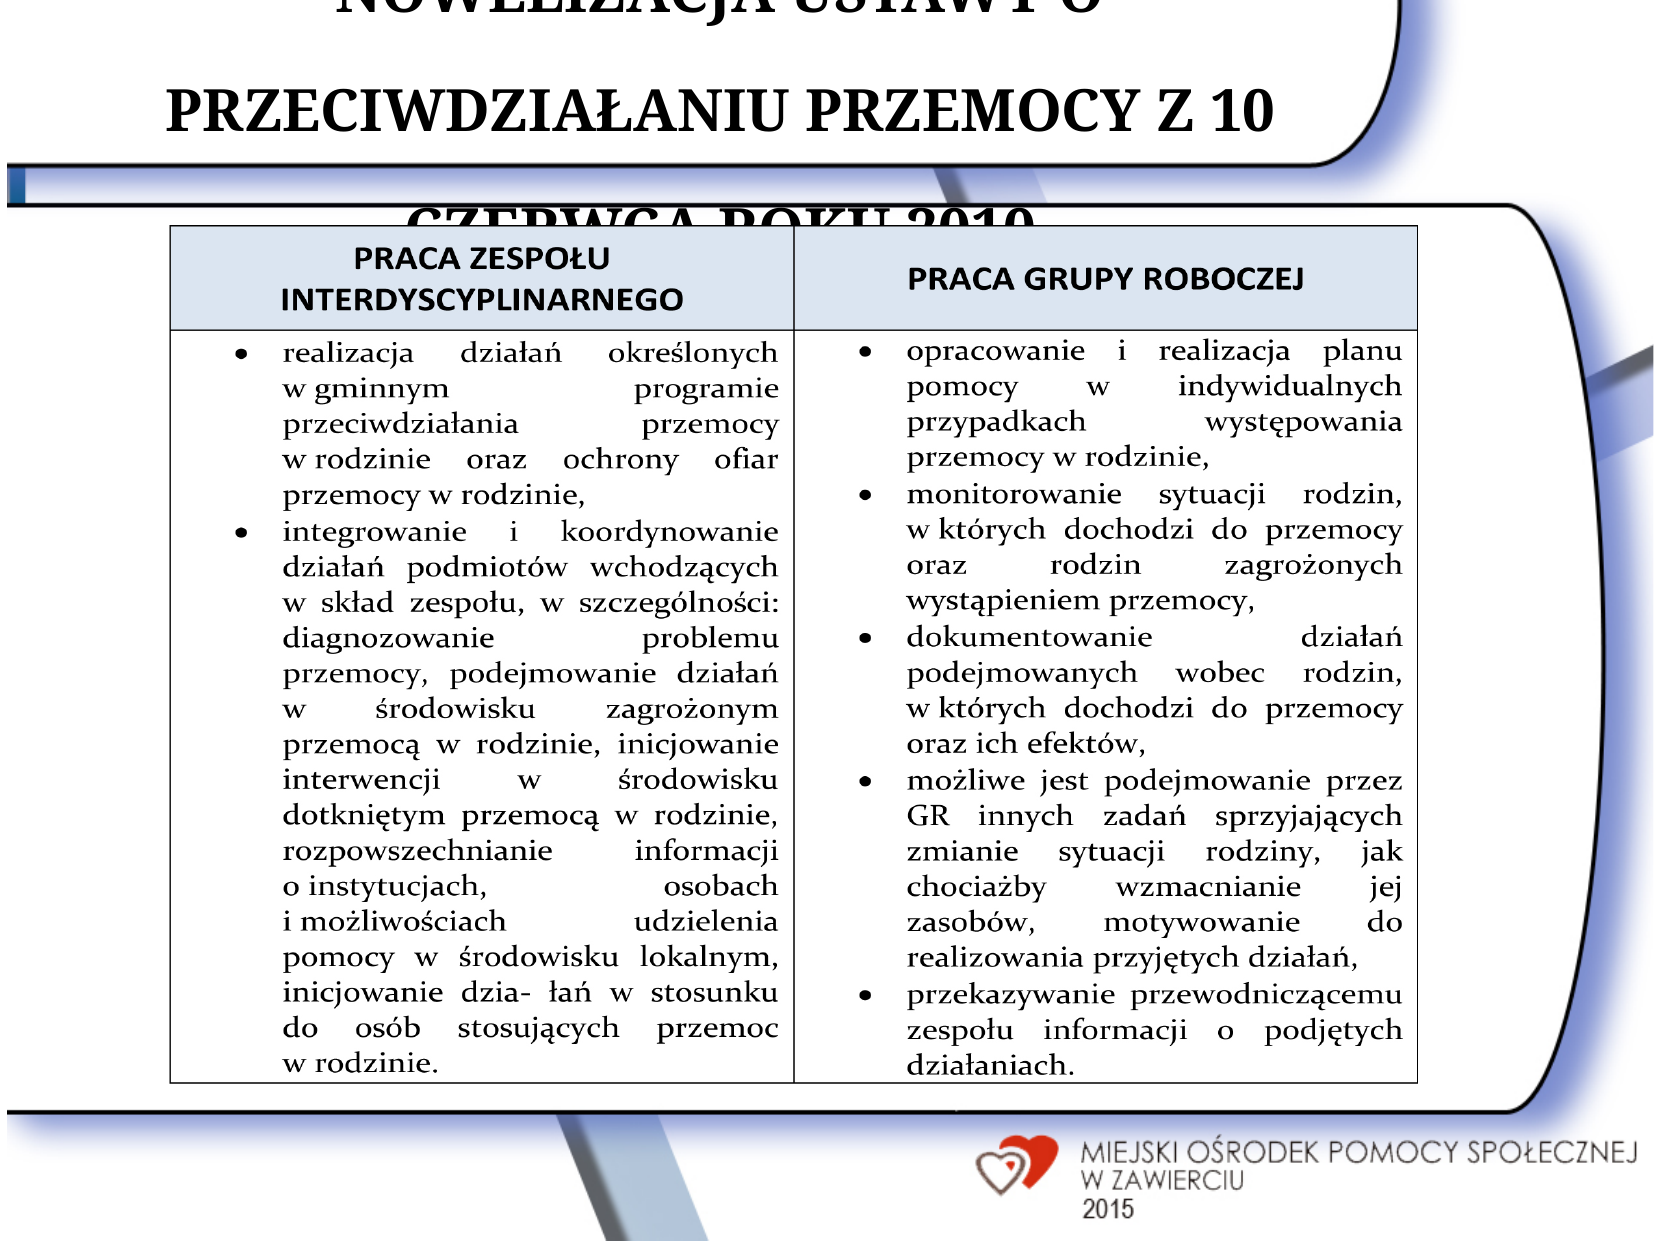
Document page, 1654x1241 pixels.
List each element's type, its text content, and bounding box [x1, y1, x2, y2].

picture [7, 0, 1654, 1241]
title NOWELIZACJA USTAWY O PRZECIWDZIAŁANIU PRZEMOCY Z 10 CZERWCA ROKU 2010 [0, 0, 1418, 179]
